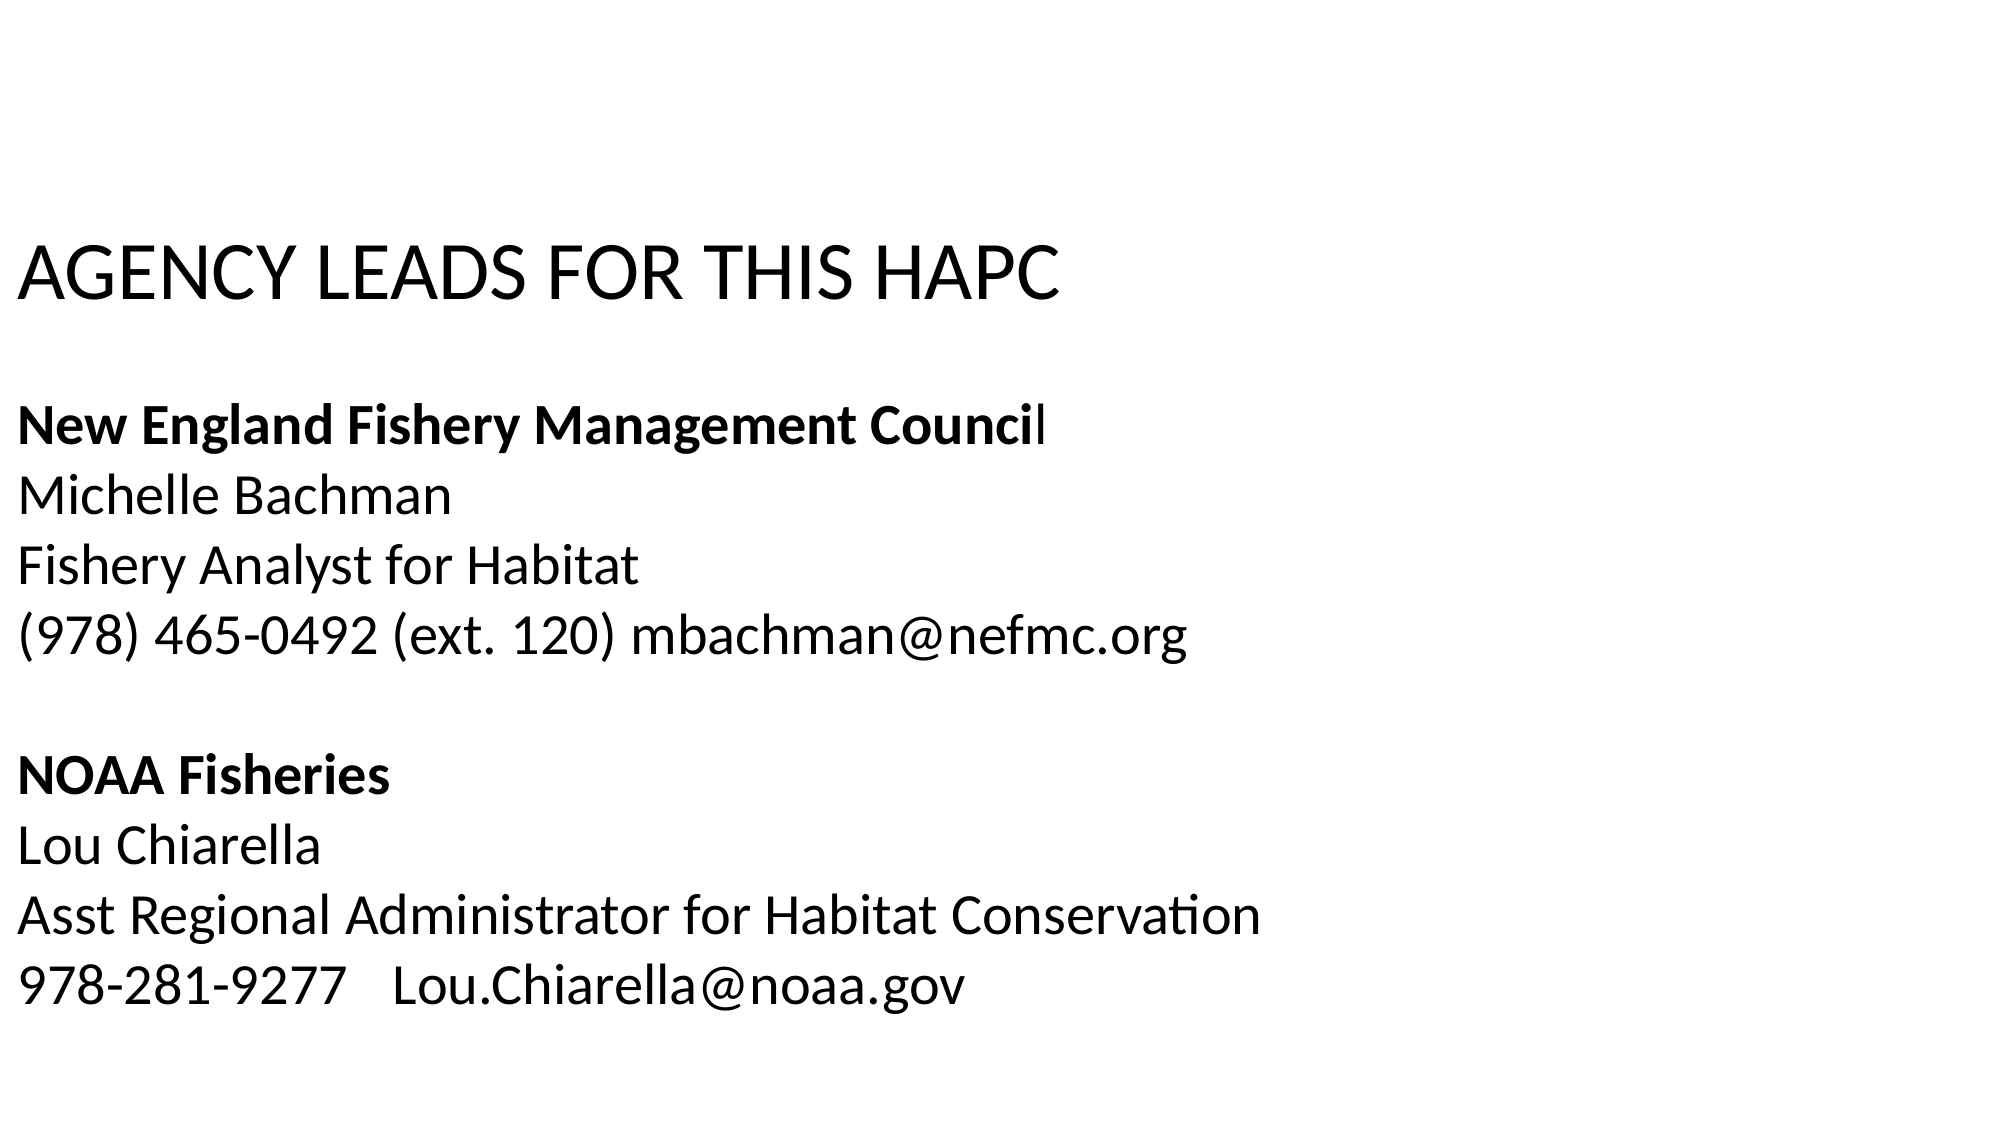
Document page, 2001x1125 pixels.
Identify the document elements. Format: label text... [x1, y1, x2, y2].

text_box AGENCY LEADS FOR THIS HAPC New England Fishery Management Council Michelle Bachman Fishery Analyst for Habitat (978) 465-0492 (ext. 120) mbachman@nefmc.org NOAA Fisheries Lou Chiarella Asst Regional Administrator for Habitat Conservation 978-281-9277 Lou.Chiarella@noaa.gov [2, 208, 1688, 1125]
